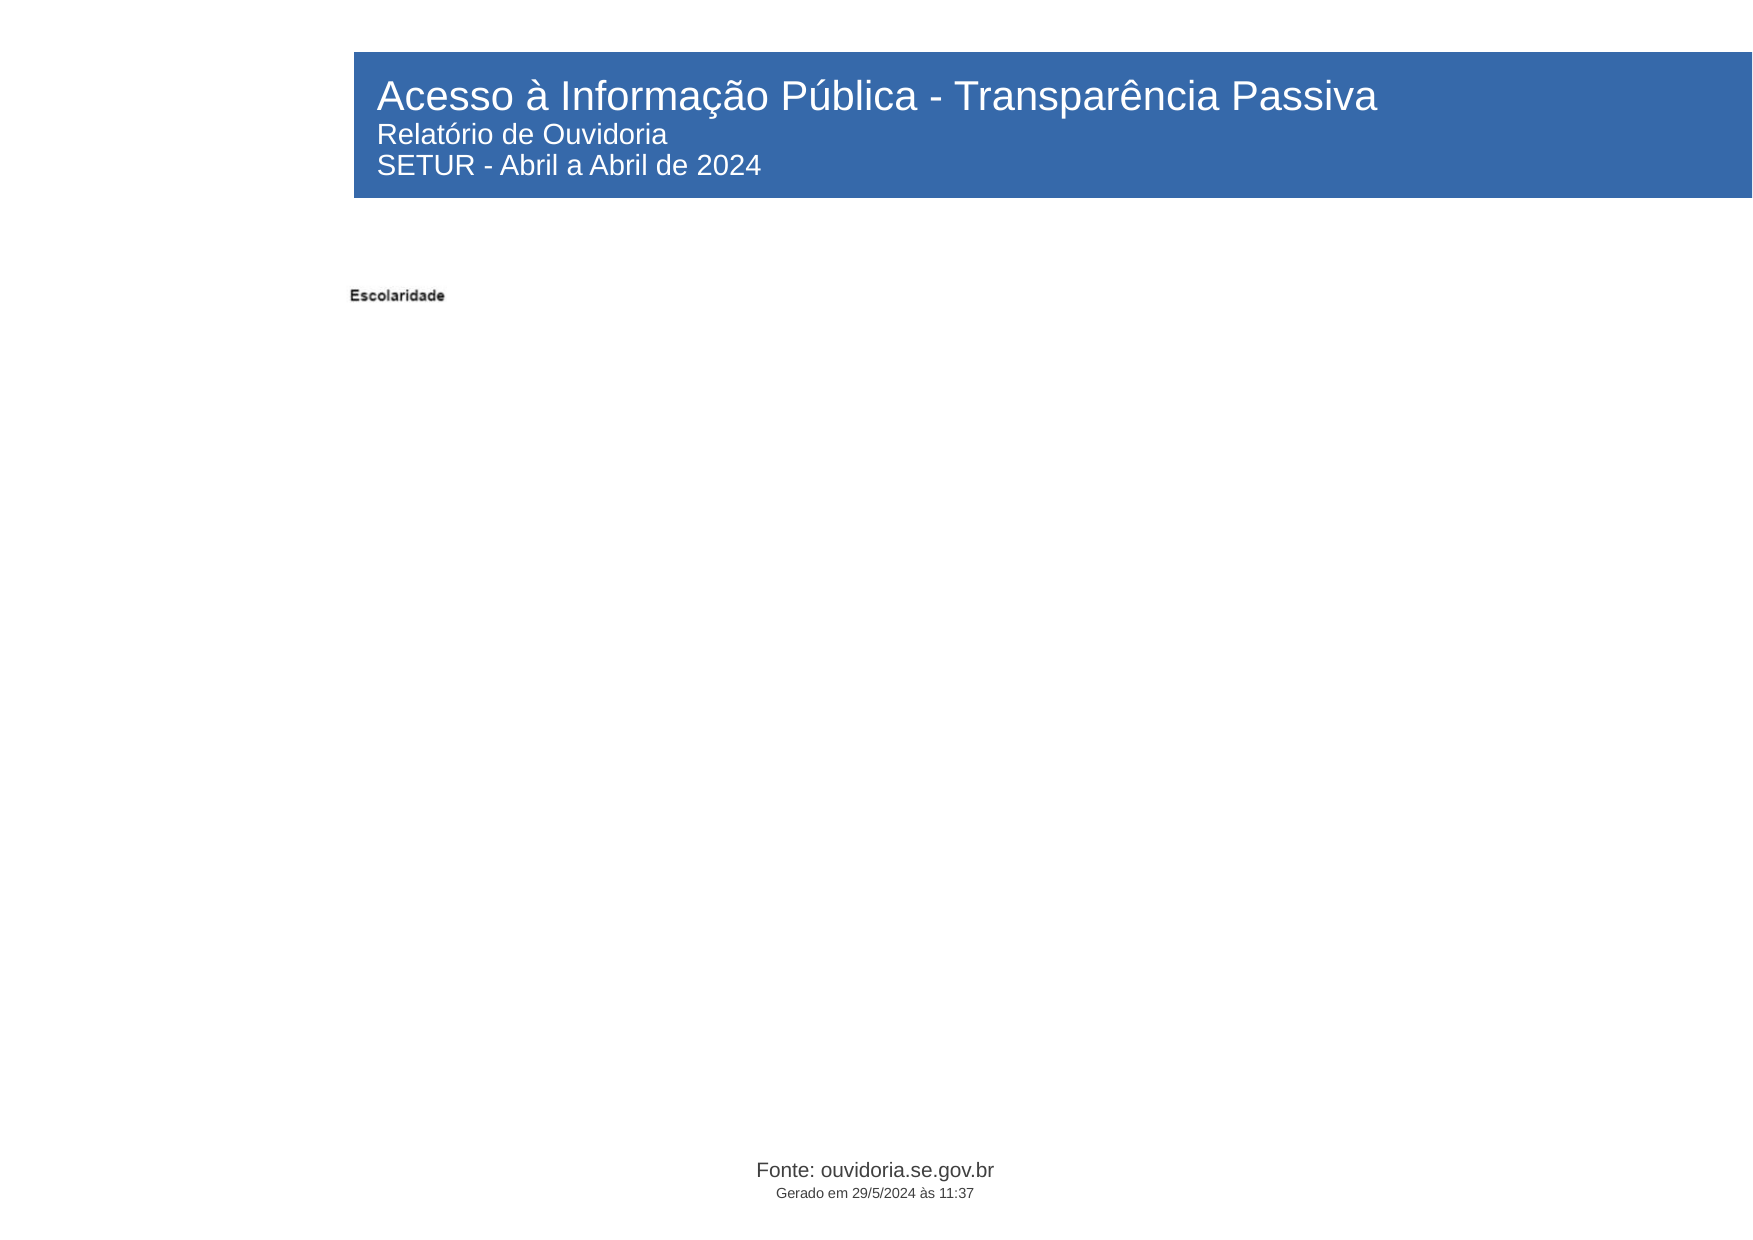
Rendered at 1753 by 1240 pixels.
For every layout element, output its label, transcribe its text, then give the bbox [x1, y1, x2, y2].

text_box Fonte: ouvidoria.se.gov.br Gerado em 29/5/2024 às 11:37 [756, 1158, 1023, 1208]
text_box Acesso à Informação Pública - Transparência Passiva Relatório de Ouvidoria SETUR - Abril a Abril de 2024 [376, 72, 1403, 186]
text_box [155, 211, 1599, 1028]
text_box [354, 52, 1752, 198]
